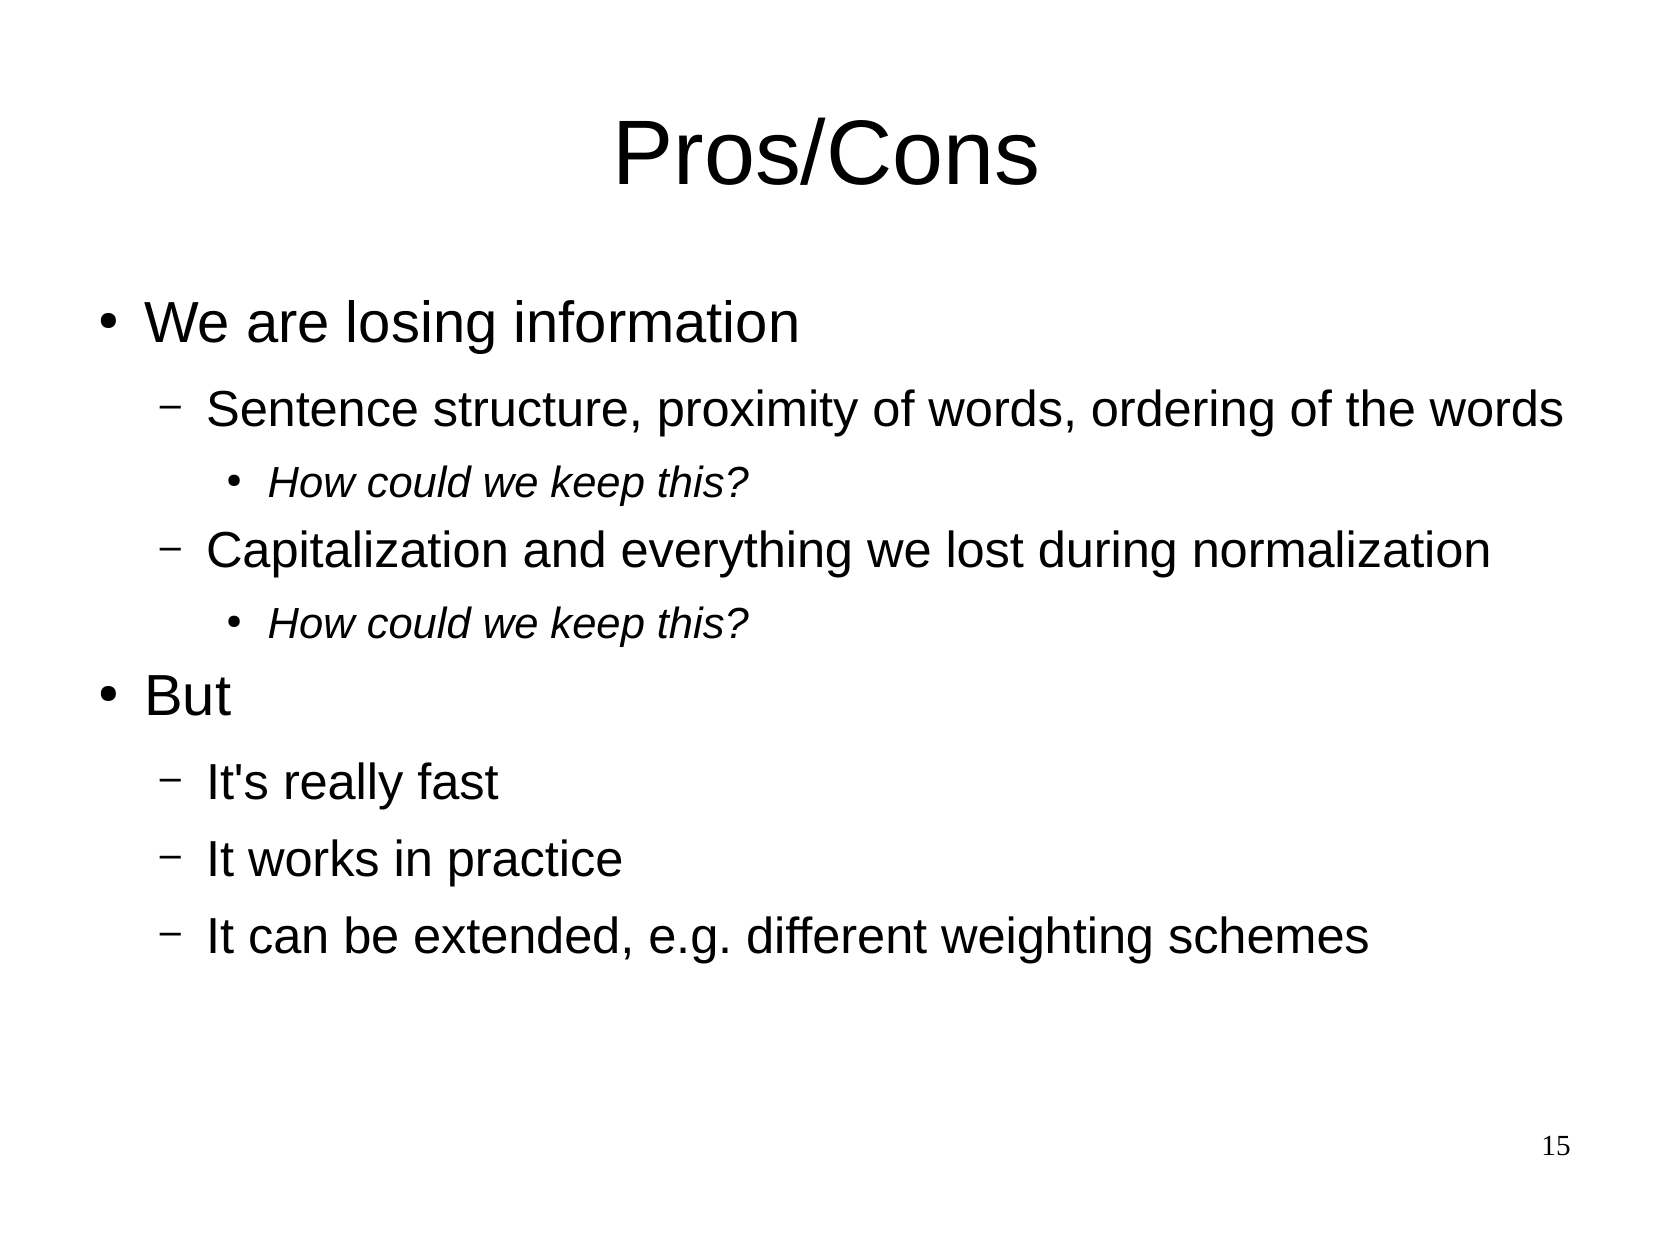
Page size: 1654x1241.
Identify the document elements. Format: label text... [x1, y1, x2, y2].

title Pros/Cons [82, 49, 1571, 257]
list We are losing information Sentence structure, proximity of words, ordering of the words How could we keep this? Capitalization and everything we lost during normalization How could we keep this? But It's really fast It works in practice It can be extended, e.g. different weighting schemes [82, 290, 1571, 1010]
